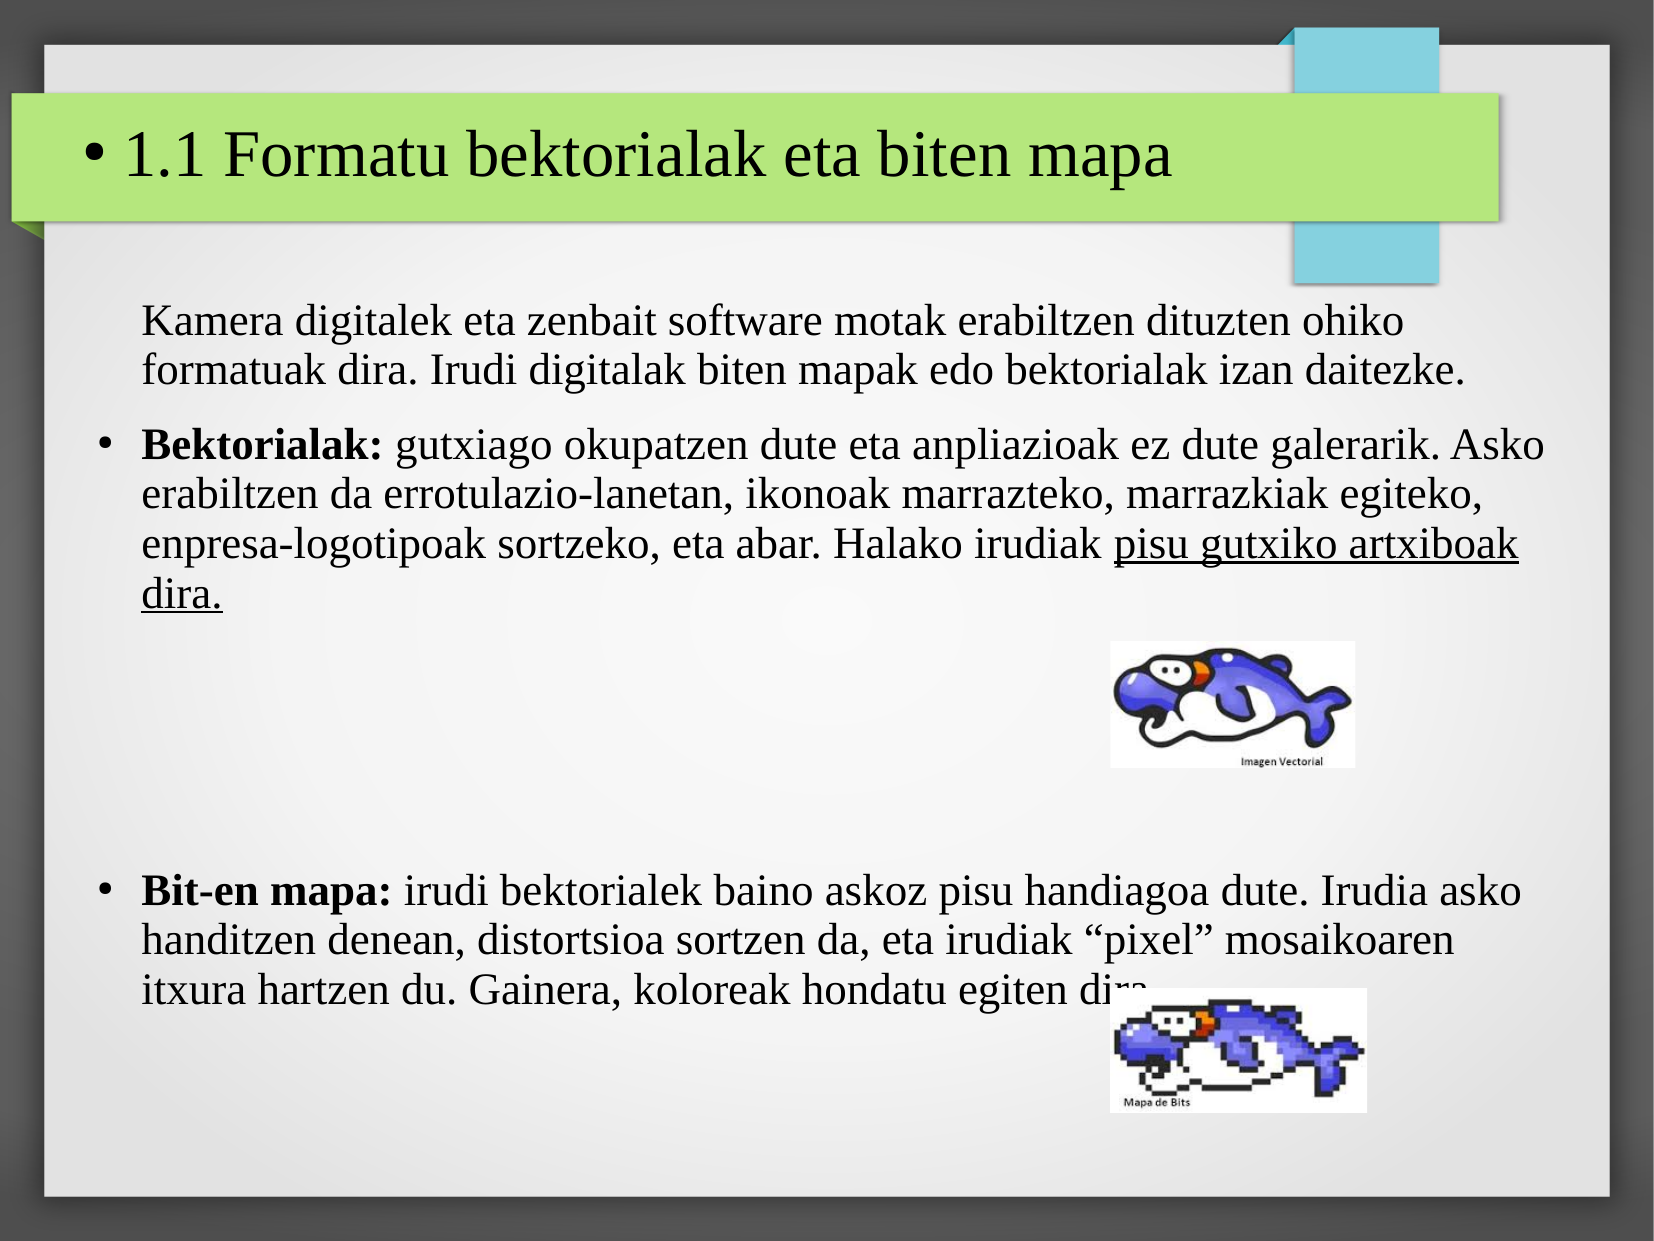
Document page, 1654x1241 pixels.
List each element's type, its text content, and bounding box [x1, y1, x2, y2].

title 1.1 Formatu bektorialak eta biten mapa [82, 94, 1264, 213]
list Kamera digitalek eta zenbait software motak erabiltzen dituzten ohiko formatuak dira. Irudi digitalak biten mapak edo bektorialak izan daitezke. Bektorialak: gutxiago okupatzen dute eta anpliazioak ez dute galerarik. Asko erabiltzen da errotulazio-lanetan, ikonoak marrazteko, marrazkiak egiteko, enpresa-logotipoak sortzeko, eta abar. Halako irudiak pisu gutxiko artxiboak dira. Bit-en mapa: irudi bektorialek baino askoz pisu handiagoa dute. Irudia asko handitzen denean, distortsioa sortzen da, eta irudiak “pixel” mosaikoaren itxura hartzen du. Gainera, koloreak hondatu egiten dira. [82, 295, 1571, 1015]
picture [0, 0, 1654, 1241]
